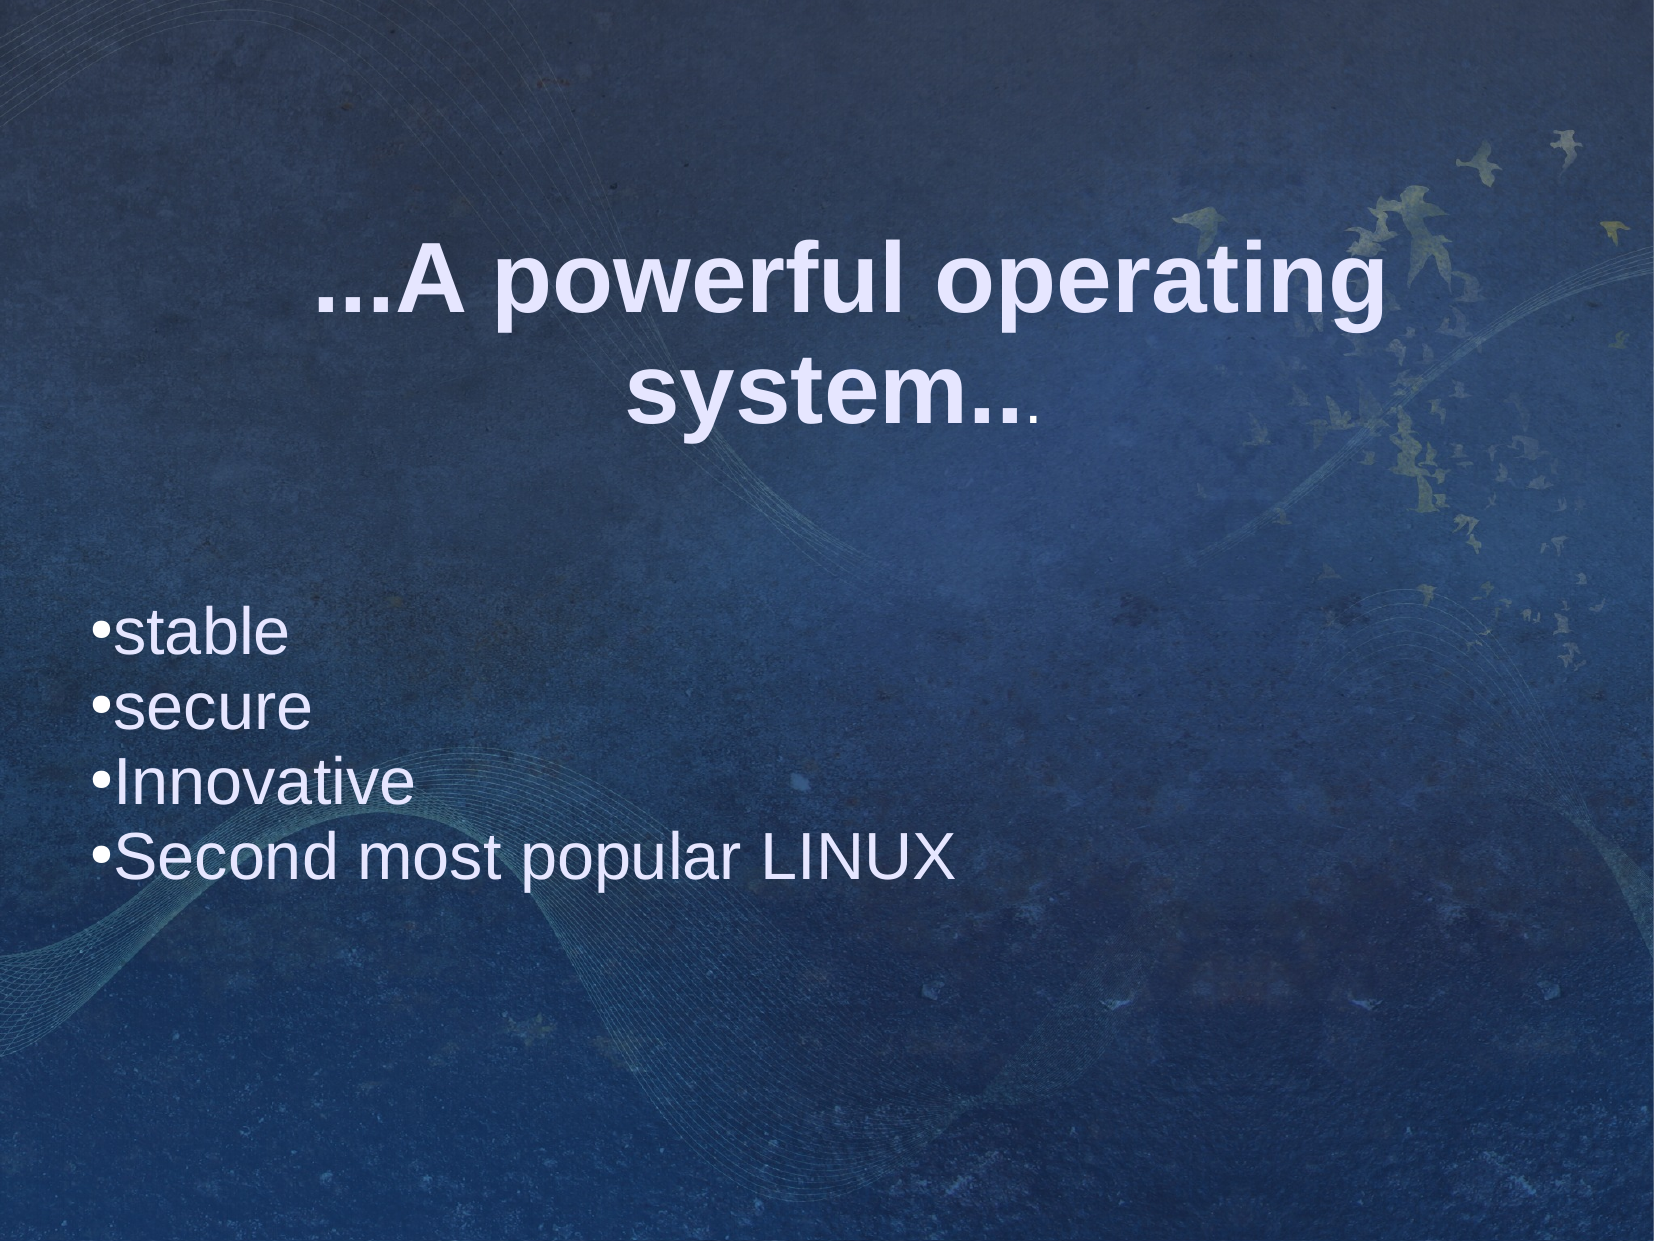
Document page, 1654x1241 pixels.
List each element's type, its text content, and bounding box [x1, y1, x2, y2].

picture [0, 0, 1654, 1241]
subtitle ...A powerful operating system... stable secure Innovative Second most popular LINUX [89, 100, 1578, 1015]
